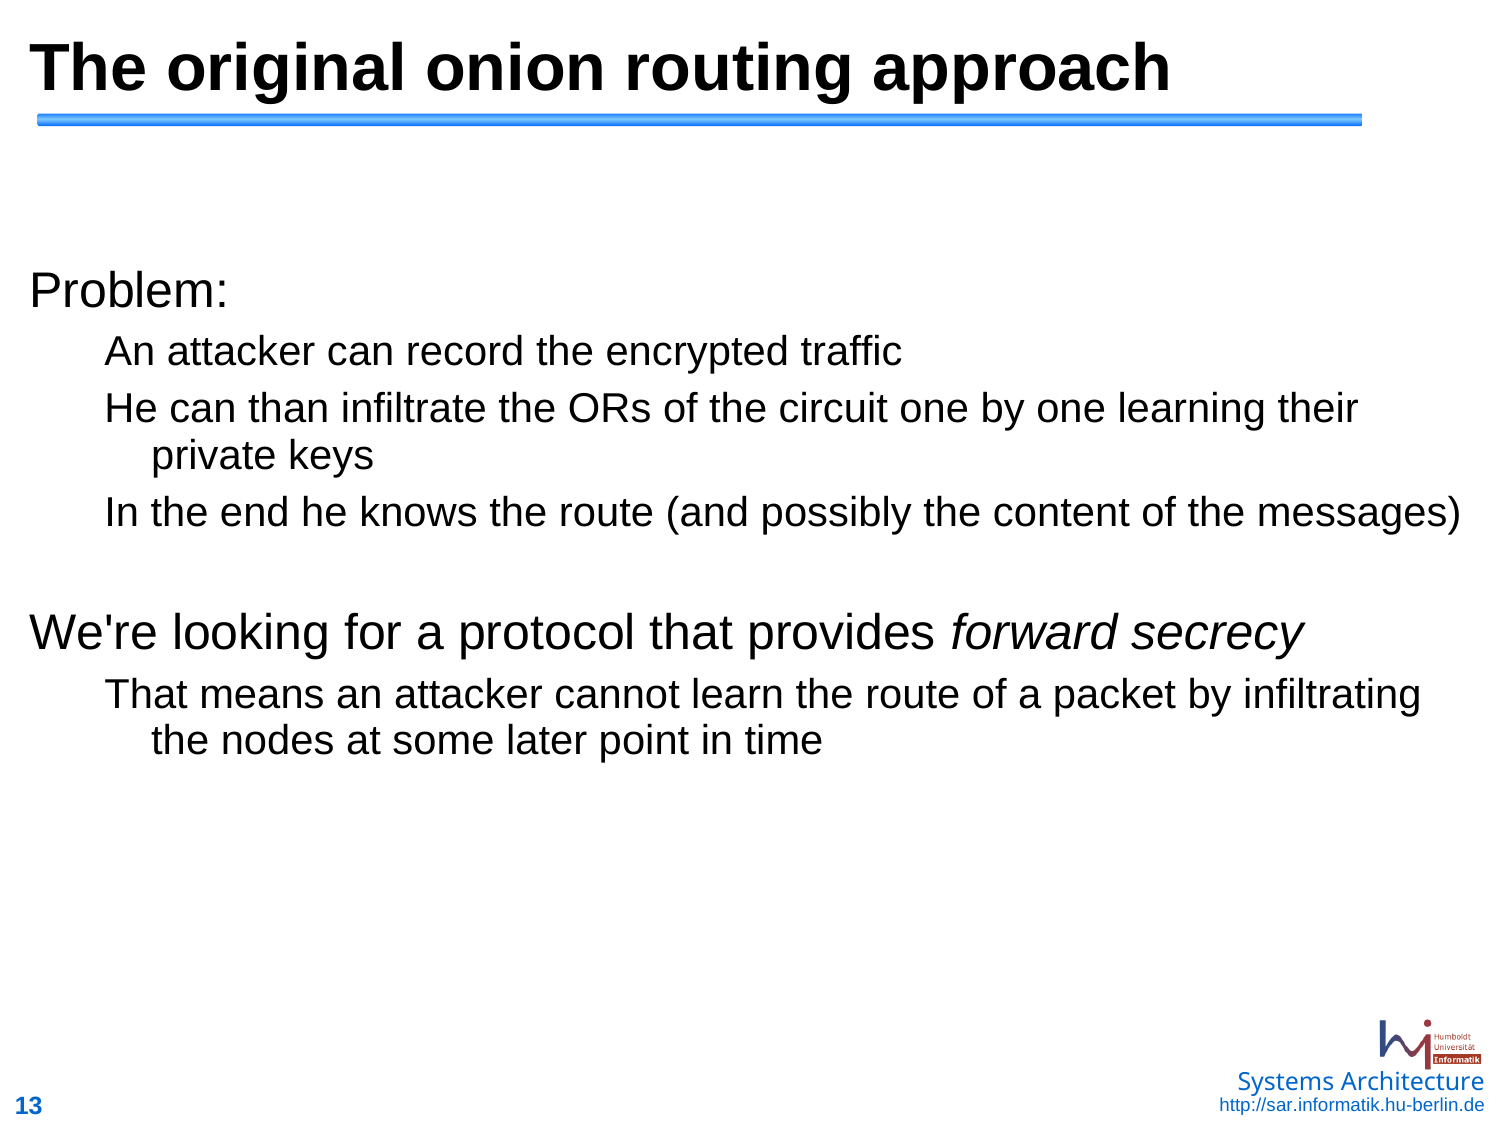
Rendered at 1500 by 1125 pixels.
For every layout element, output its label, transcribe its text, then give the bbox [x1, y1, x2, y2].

list Problem: An attacker can record the encrypted traffic He can than infiltrate the ORs of the circuit one by one learning their private keys In the end he knows the route (and possibly the content of the messages) We're looking for a protocol that provides forward secrecy That means an attacker cannot learn the route of a packet by infiltrating the nodes at some later point in time [29, 262, 1477, 863]
picture [1376, 1016, 1483, 1071]
title The original onion routing approach [29, 26, 1500, 108]
